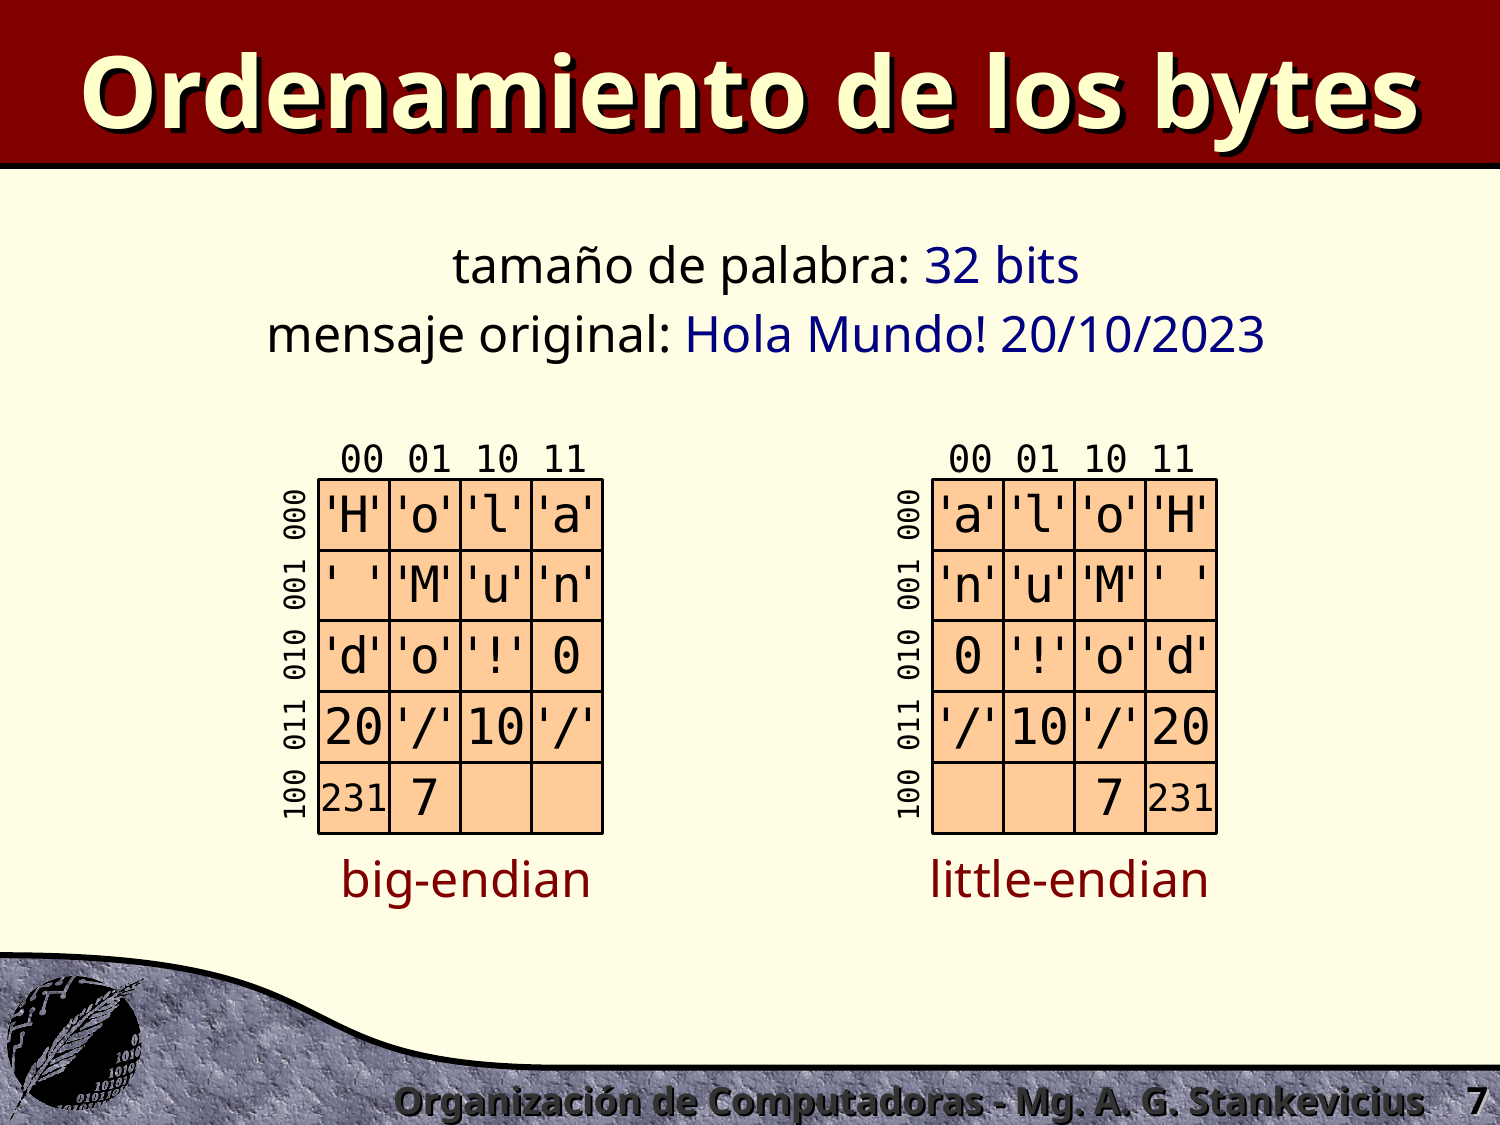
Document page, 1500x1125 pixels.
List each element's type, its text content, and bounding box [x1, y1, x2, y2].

text_box 7 [389, 762, 460, 834]
text_box '/' [531, 691, 603, 762]
text_box 'l' [1004, 479, 1075, 550]
text_box 20 [1146, 691, 1217, 762]
text_box [460, 762, 603, 834]
text_box 'u' [460, 550, 531, 620]
text_box '!' [460, 620, 531, 691]
text_box 7 [1075, 762, 1146, 834]
text_box '!' [1004, 620, 1075, 691]
text_box 00 01 10 11 [933, 430, 1211, 479]
text_box 00 01 10 11 [324, 430, 603, 490]
picture [448, 1100, 455, 1110]
text_box 'o' [1075, 479, 1146, 550]
title Ordenamiento de los bytes [15, 5, 1485, 160]
text_box little-endian [914, 836, 1230, 922]
text_box 'a' [531, 490, 603, 550]
picture [802, 1100, 806, 1110]
text_box 'M' [389, 550, 460, 620]
text_box 'a' [932, 479, 1004, 550]
text_box '/' [389, 691, 460, 762]
text_box '/' [1075, 691, 1146, 762]
text_box 'o' [389, 620, 460, 691]
text_box 'u' [1004, 550, 1075, 620]
text_box 231 [1146, 762, 1217, 834]
text_box 10 [460, 691, 531, 762]
text_box 'n' [531, 550, 603, 620]
text_box 'H' [1146, 479, 1217, 550]
text_box 100 011 010 001 000 [270, 474, 320, 837]
text_box 0 [932, 620, 1004, 691]
text_box 'H' [320, 479, 389, 550]
picture [1058, 1100, 1065, 1110]
text_box 100 011 010 001 000 [884, 474, 934, 837]
text_box ' ' [1146, 550, 1217, 620]
text_box [932, 762, 1075, 834]
text_box 'd' [1146, 620, 1217, 691]
text_box 'n' [932, 550, 1004, 620]
text_box ' ' [320, 550, 389, 620]
text_box 'l' [460, 490, 531, 550]
text_box 10 [1004, 691, 1075, 762]
text_box 20 [320, 691, 389, 762]
text_box 'o' [389, 490, 460, 550]
text_box 231 [320, 762, 389, 834]
text_box big-endian [325, 836, 595, 922]
text_box 'M' [1075, 550, 1146, 620]
text_box 0 [531, 620, 603, 691]
text_box 'o' [1075, 620, 1146, 691]
text_box tamaño de palabra: 32 bits mensaje original: Hola Mundo! 20/10/2023 [251, 223, 1272, 379]
text_box '/' [932, 691, 1004, 762]
text_box 'd' [320, 620, 389, 691]
picture [0, 959, 1500, 1125]
